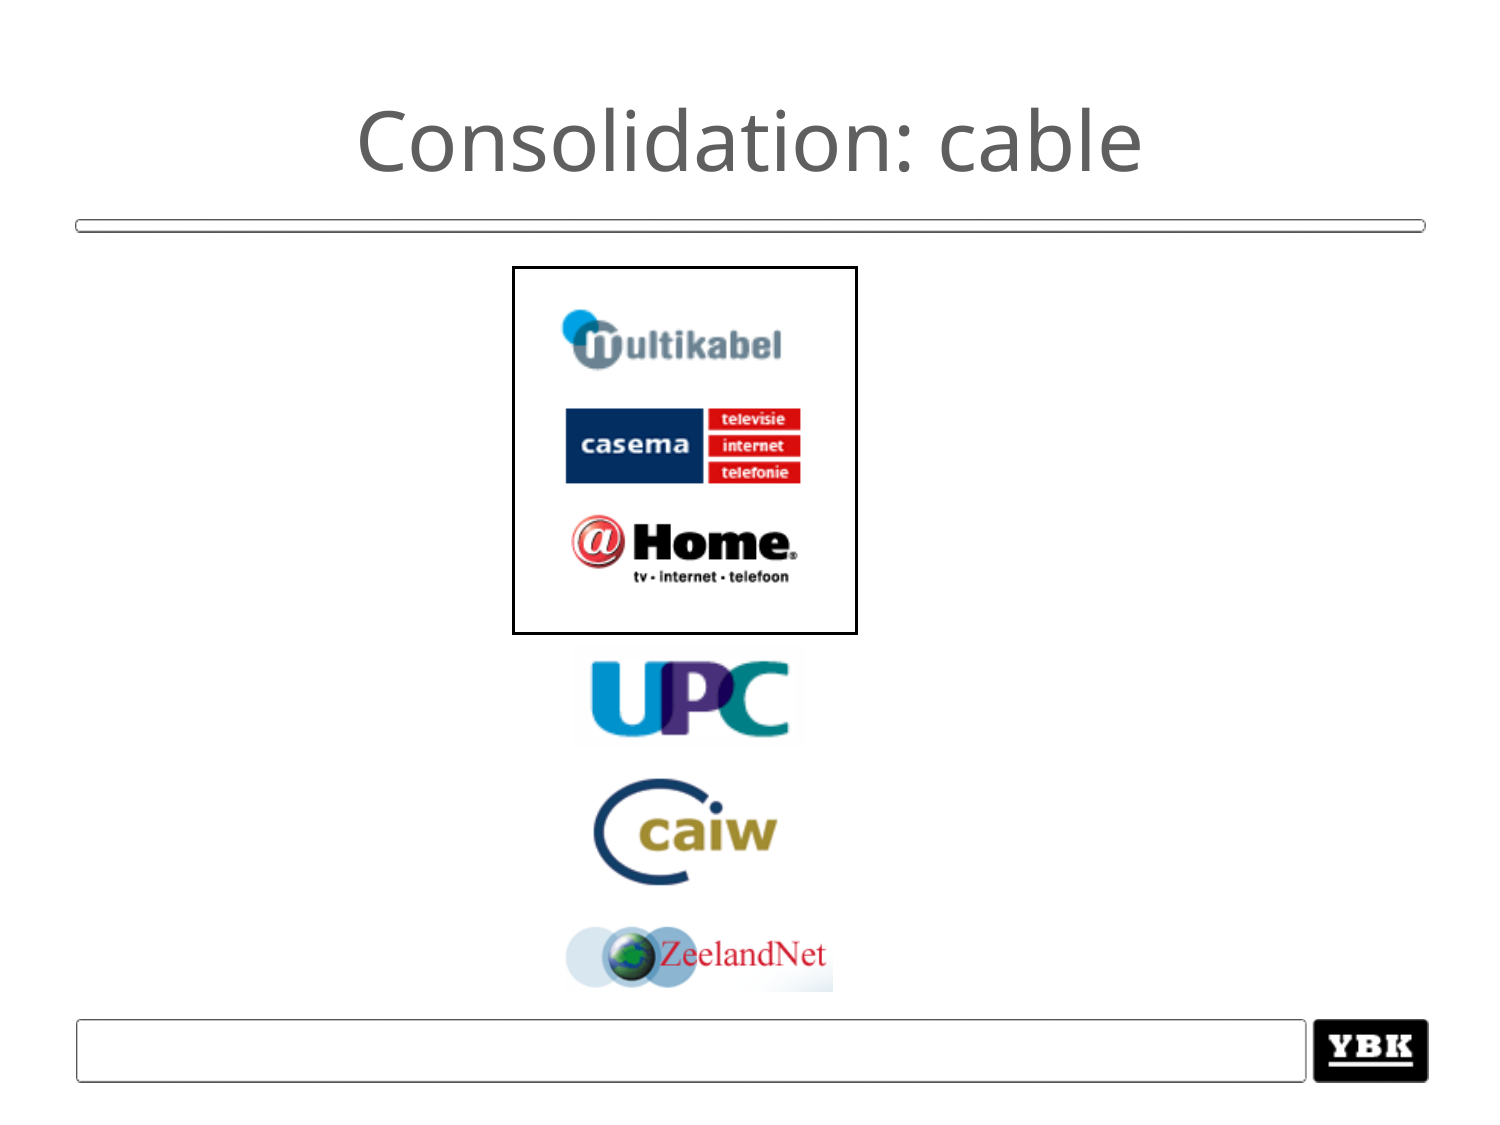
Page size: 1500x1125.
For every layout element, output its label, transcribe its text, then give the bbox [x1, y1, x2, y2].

chart [584, 774, 786, 895]
title Consolidation: cable [75, 45, 1426, 233]
chart [549, 302, 800, 388]
chart [560, 916, 833, 992]
chart [572, 645, 805, 748]
picture [76, 1019, 1429, 1083]
chart [560, 401, 810, 493]
chart [561, 506, 810, 598]
